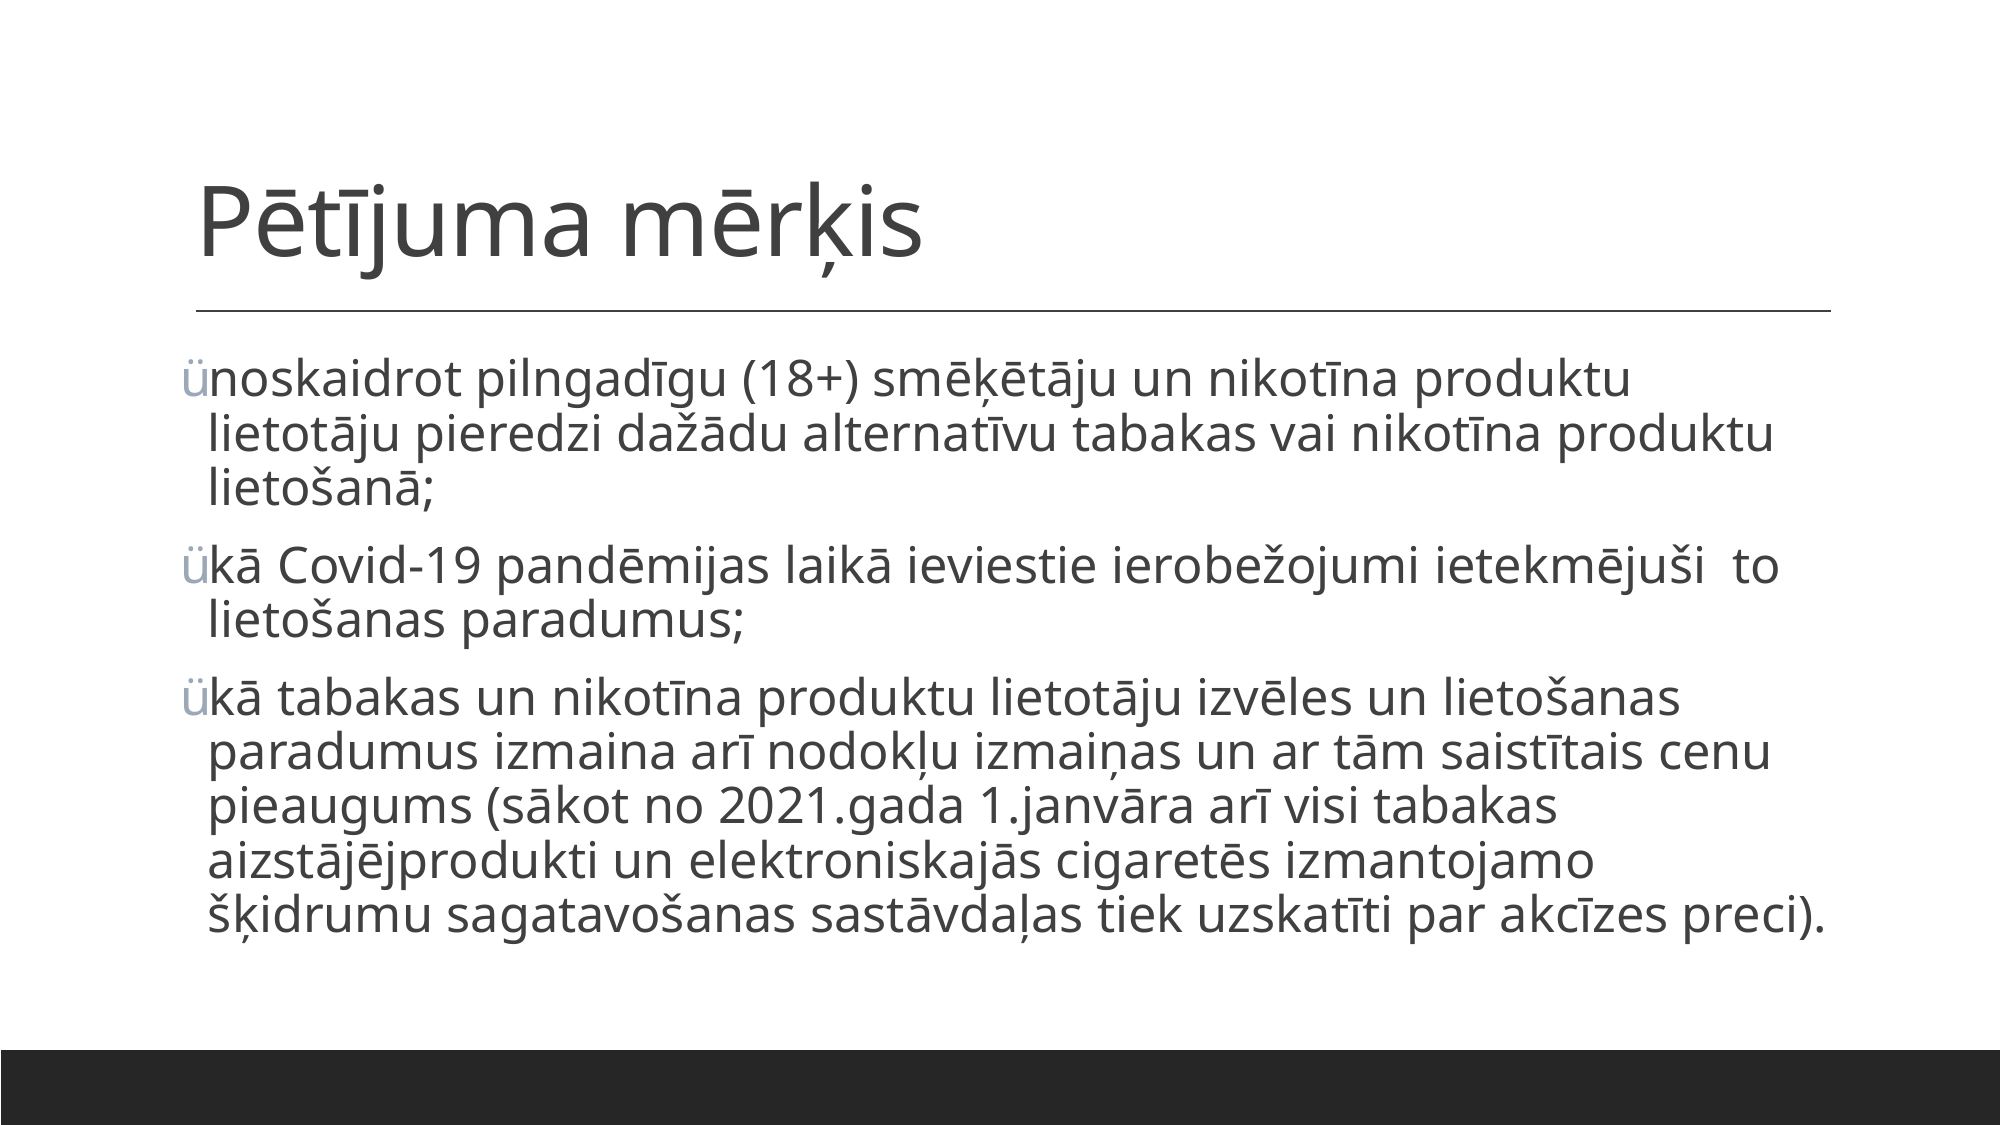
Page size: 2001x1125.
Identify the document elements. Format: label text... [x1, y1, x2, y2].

list noskaidrot pilngadīgu (18+) smēķētāju un nikotīna produktu lietotāju pieredzi dažādu alternatīvu tabakas vai nikotīna produktu lietošanā; kā Covid-19 pandēmijas laikā ieviestie ierobežojumi ietekmējuši to lietošanas paradumus; kā tabakas un nikotīna produktu lietotāju izvēles un lietošanas paradumus izmaina arī nodokļu izmaiņas un ar tām saistītais cenu pieaugums (sākot no 2021.gada 1.janvāra arī visi tabakas aizstājējprodukti un elektroniskajās cigaretēs izmantojamo šķidrumu sagatavošanas sastāvdaļas tiek uzskatīti par akcīzes preci). [180, 345, 1831, 963]
title Pētījuma mērķis [180, 47, 1831, 286]
